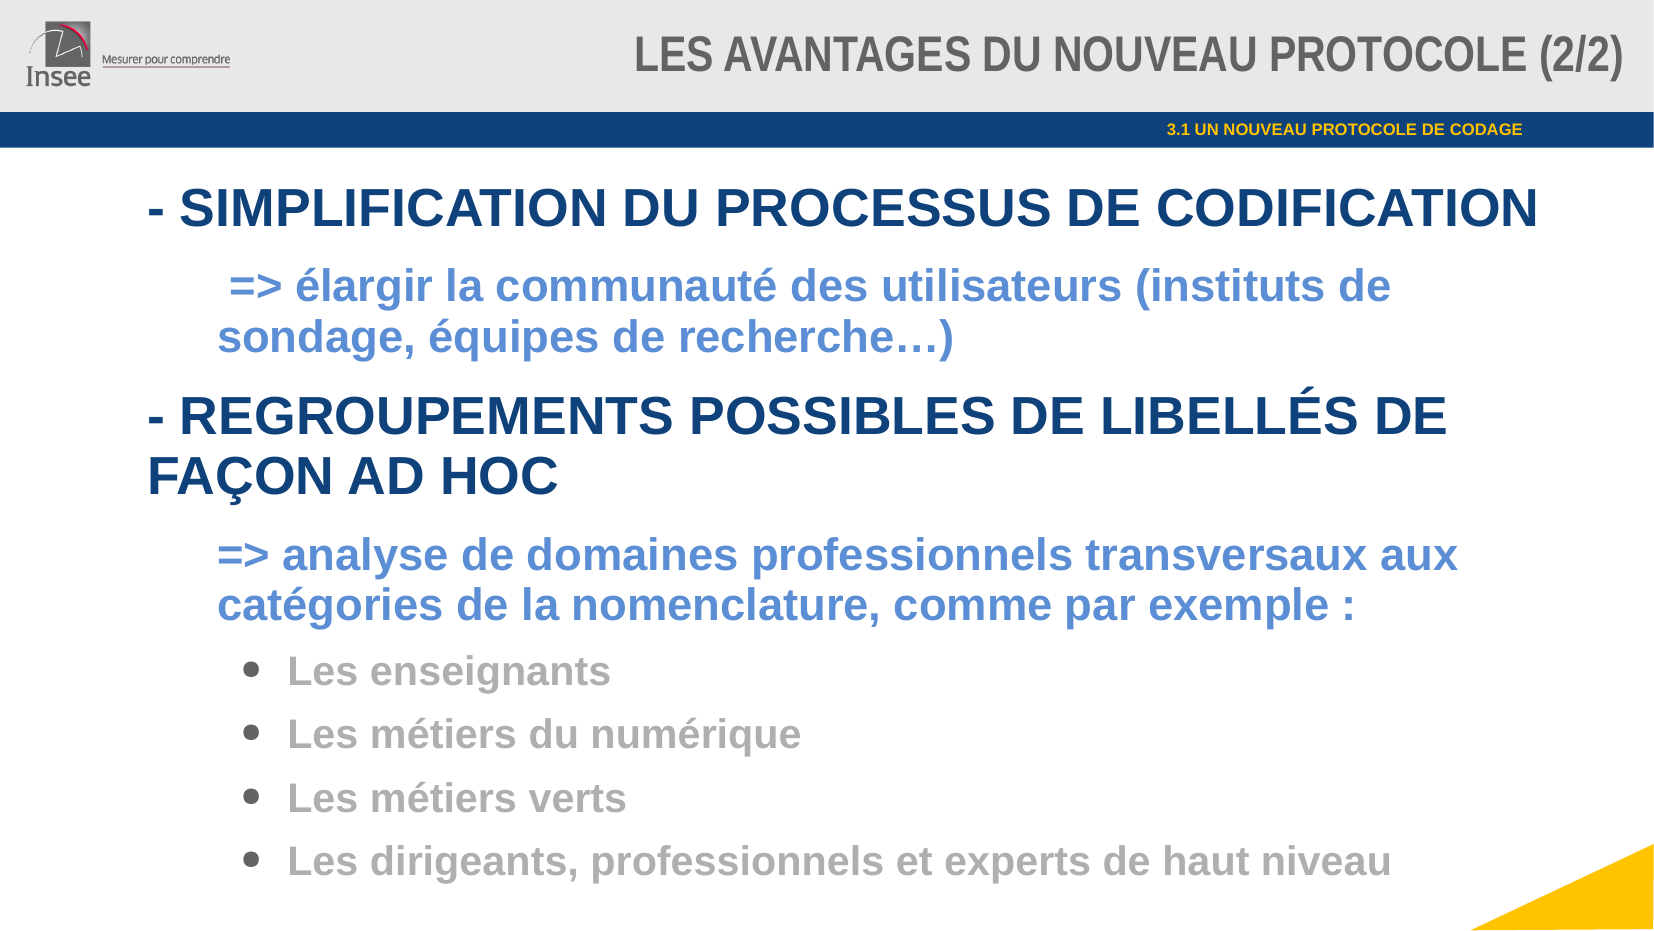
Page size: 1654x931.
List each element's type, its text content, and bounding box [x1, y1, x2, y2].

list - simplification du processus de codification => élargir la communauté des utilisateurs (instituts de sondage, équipes de recherche…) - regroupements possibles de libellés de façon ad hoc => analyse de domaines professionnels transversaux aux catégories de la nomenclature, comme par exemple : Les enseignants Les métiers du numérique Les métiers verts Les dirigeants, professionnels et experts de haut niveau [76, 177, 1595, 886]
title Les avantages du nouveau protocole (2/2) [265, 0, 1625, 107]
picture [23, 0, 230, 89]
